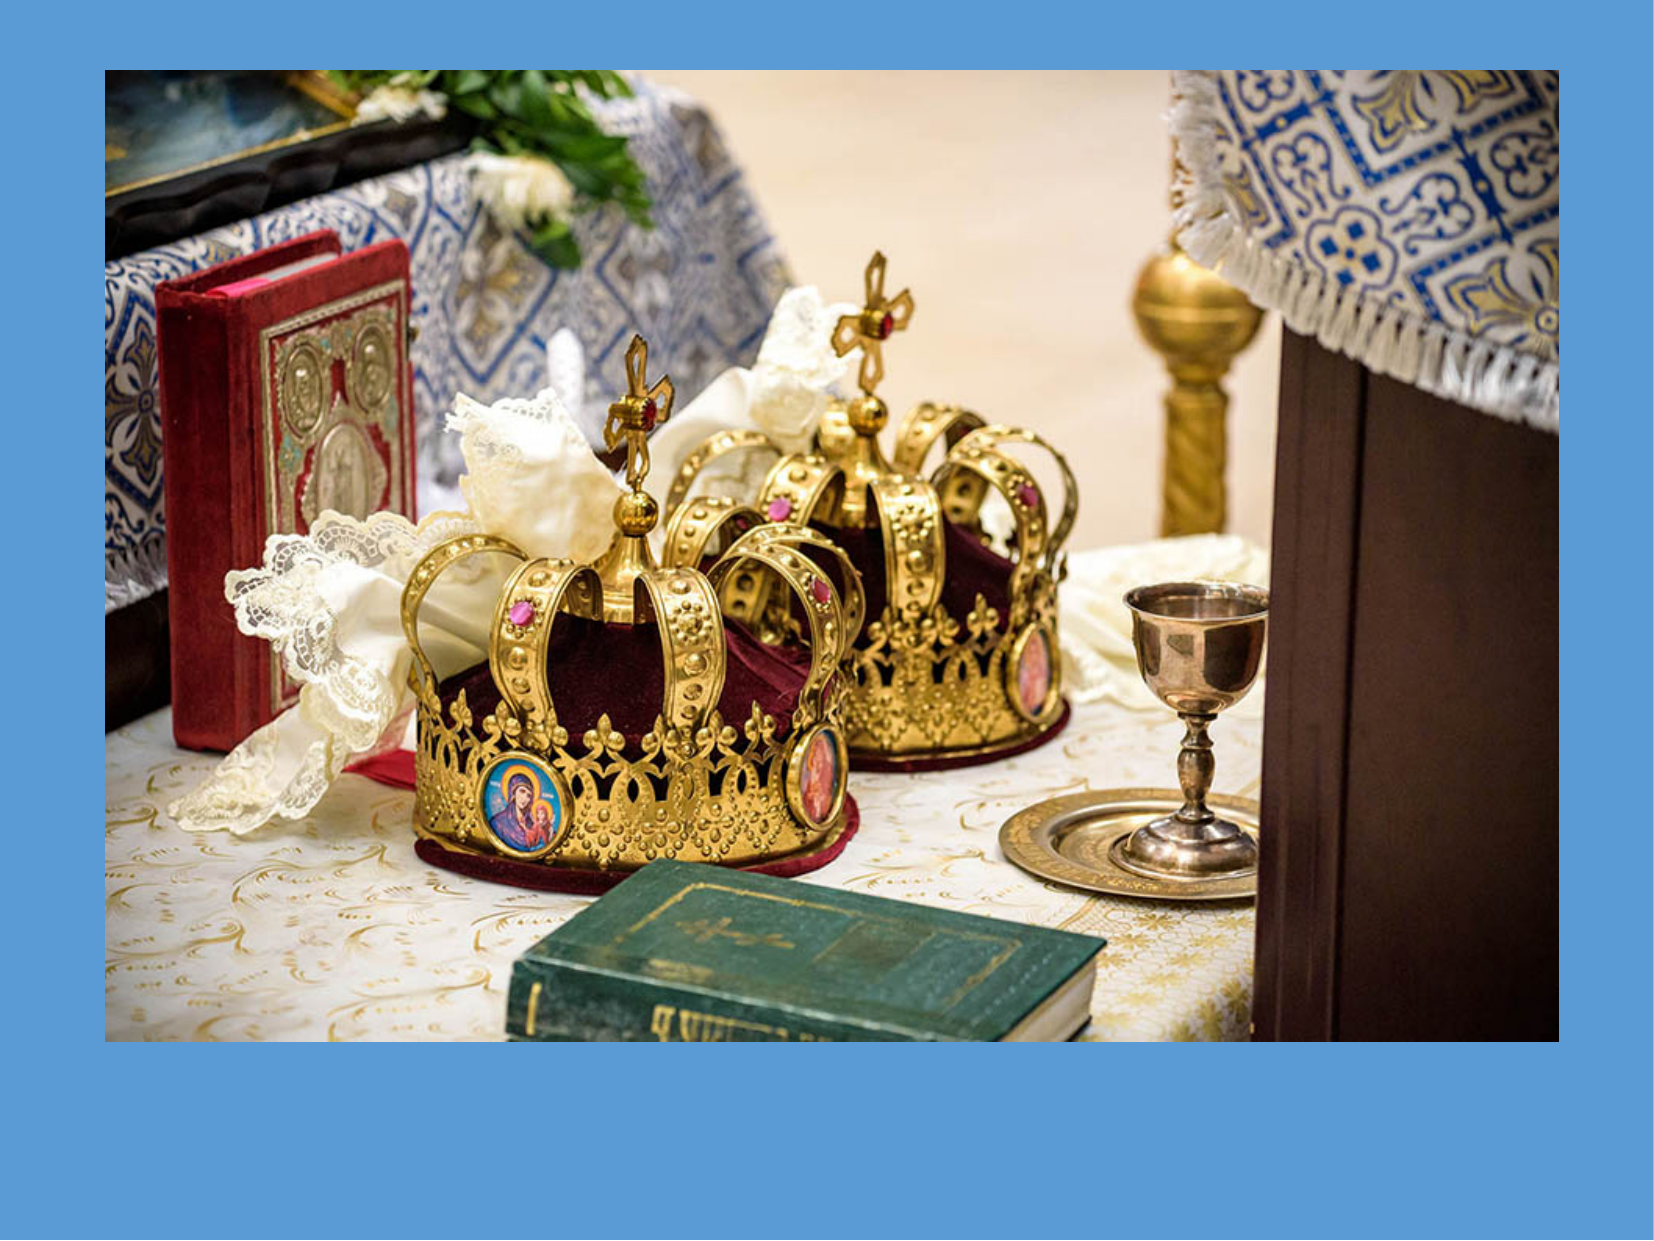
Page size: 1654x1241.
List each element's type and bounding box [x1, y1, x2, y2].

picture [105, 70, 1559, 1042]
